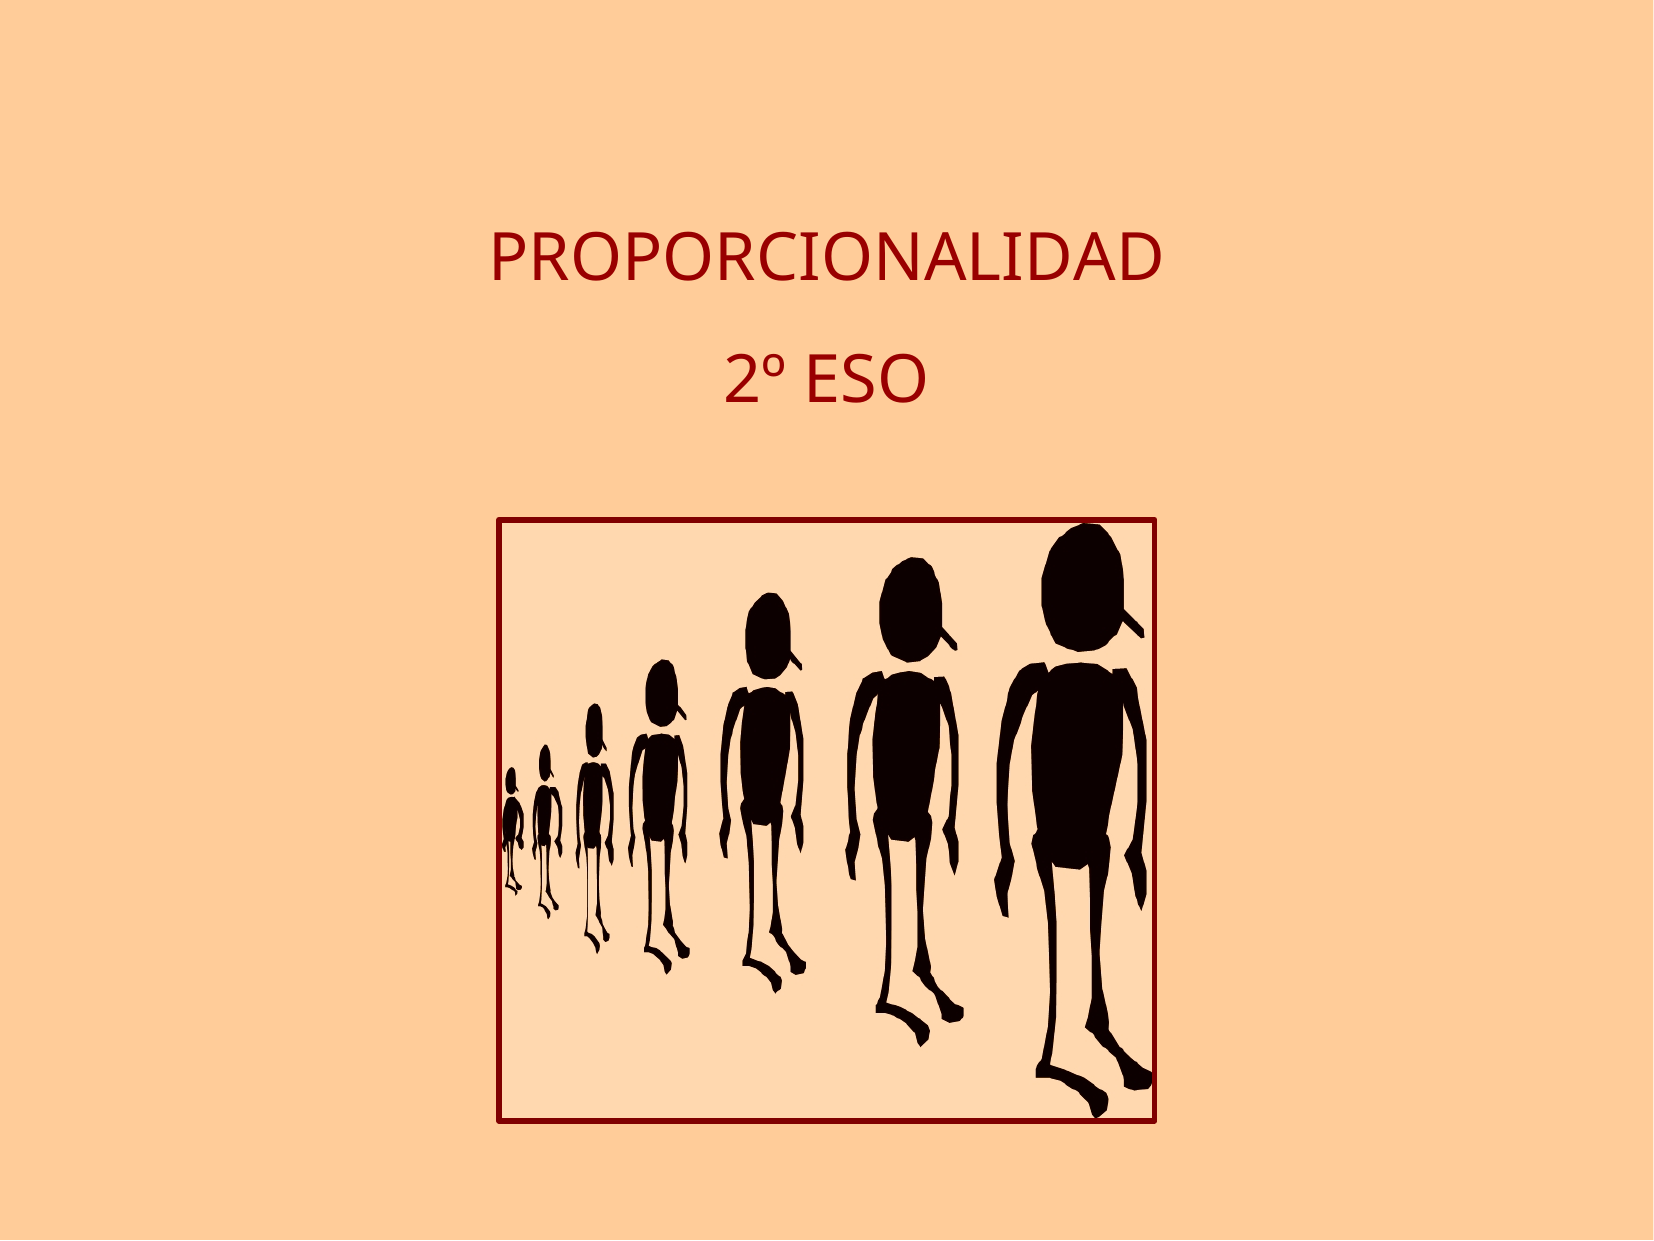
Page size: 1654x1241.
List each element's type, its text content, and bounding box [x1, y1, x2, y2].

text_box PROPORCIONALIDAD 2º ESO [182, 206, 1472, 424]
picture [501, 522, 1152, 1118]
